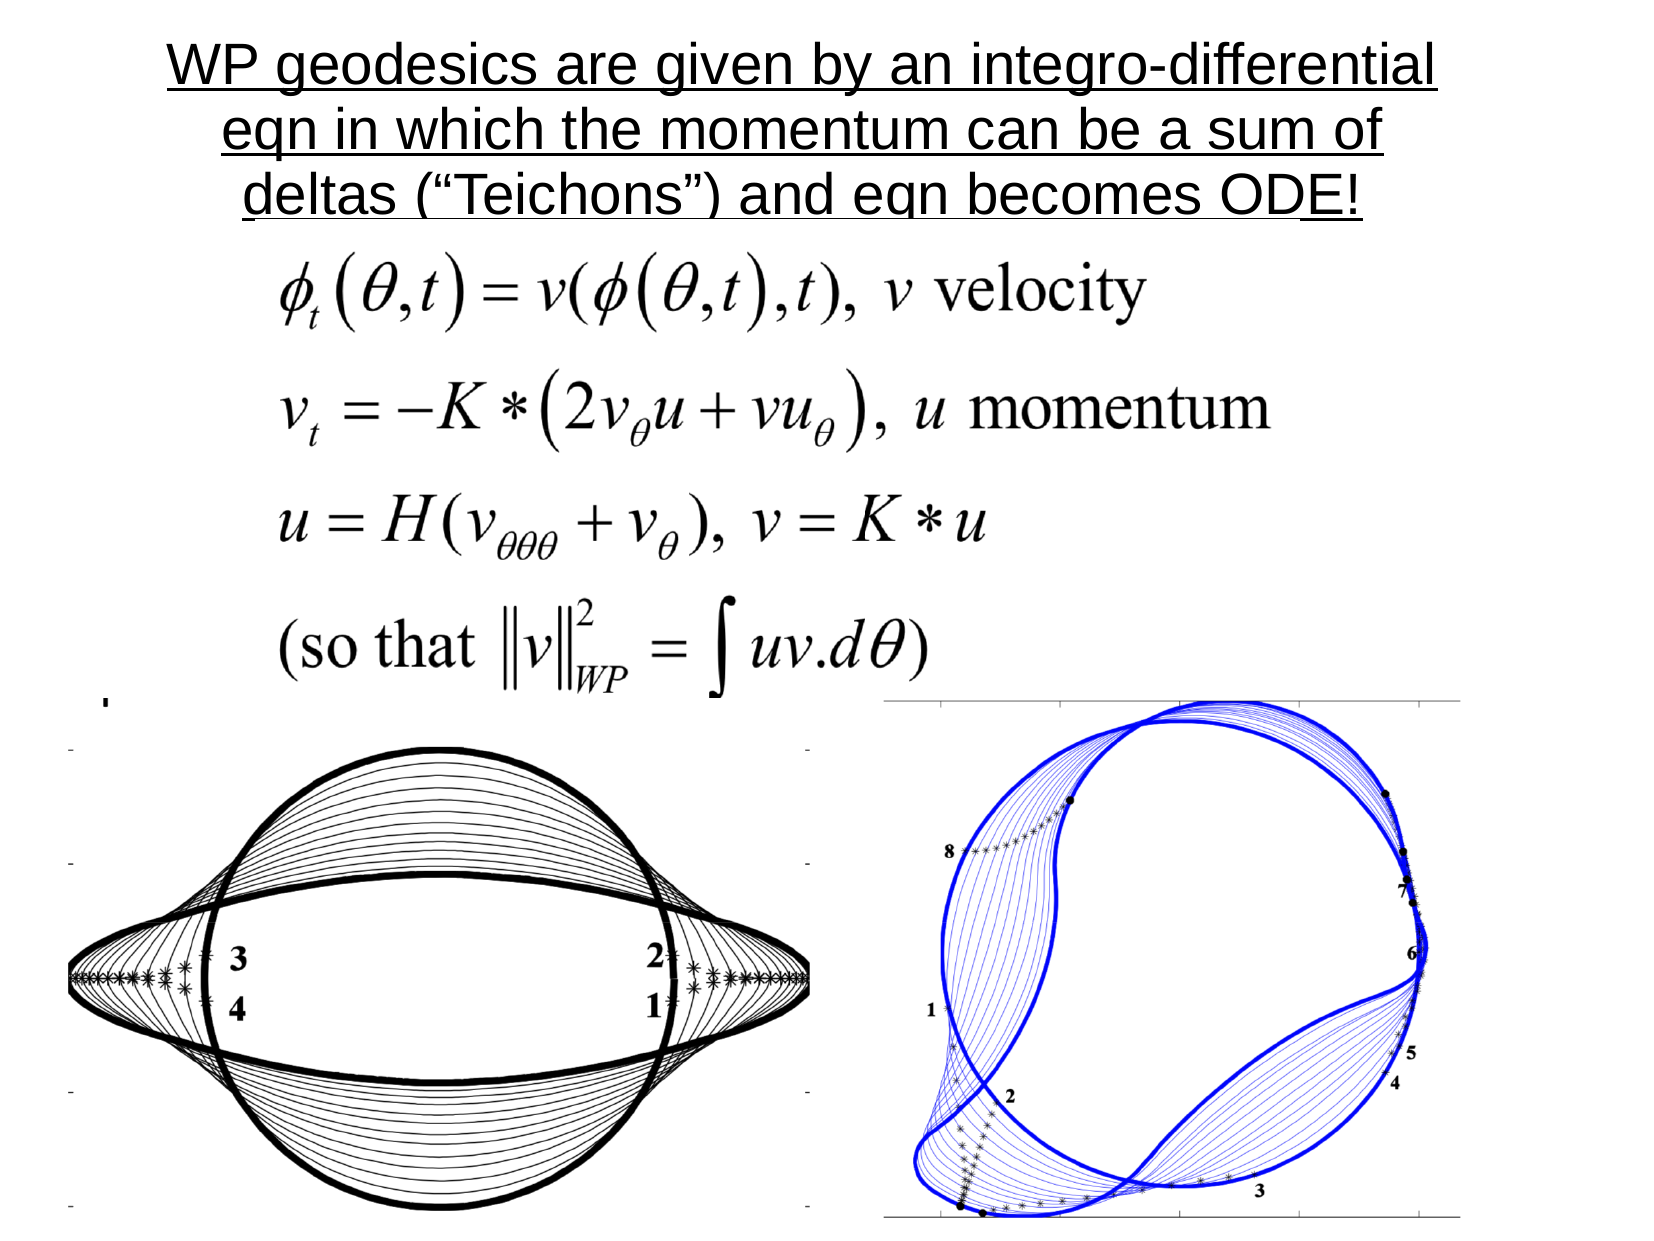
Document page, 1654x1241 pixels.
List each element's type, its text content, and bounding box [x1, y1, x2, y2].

picture [31, 219, 1479, 1230]
text_box WP geodesics are given by an integro-differential eqn in which the momentum can be a sum of deltas (“Teichons”) and eqn becomes ODE! [135, 24, 1471, 338]
